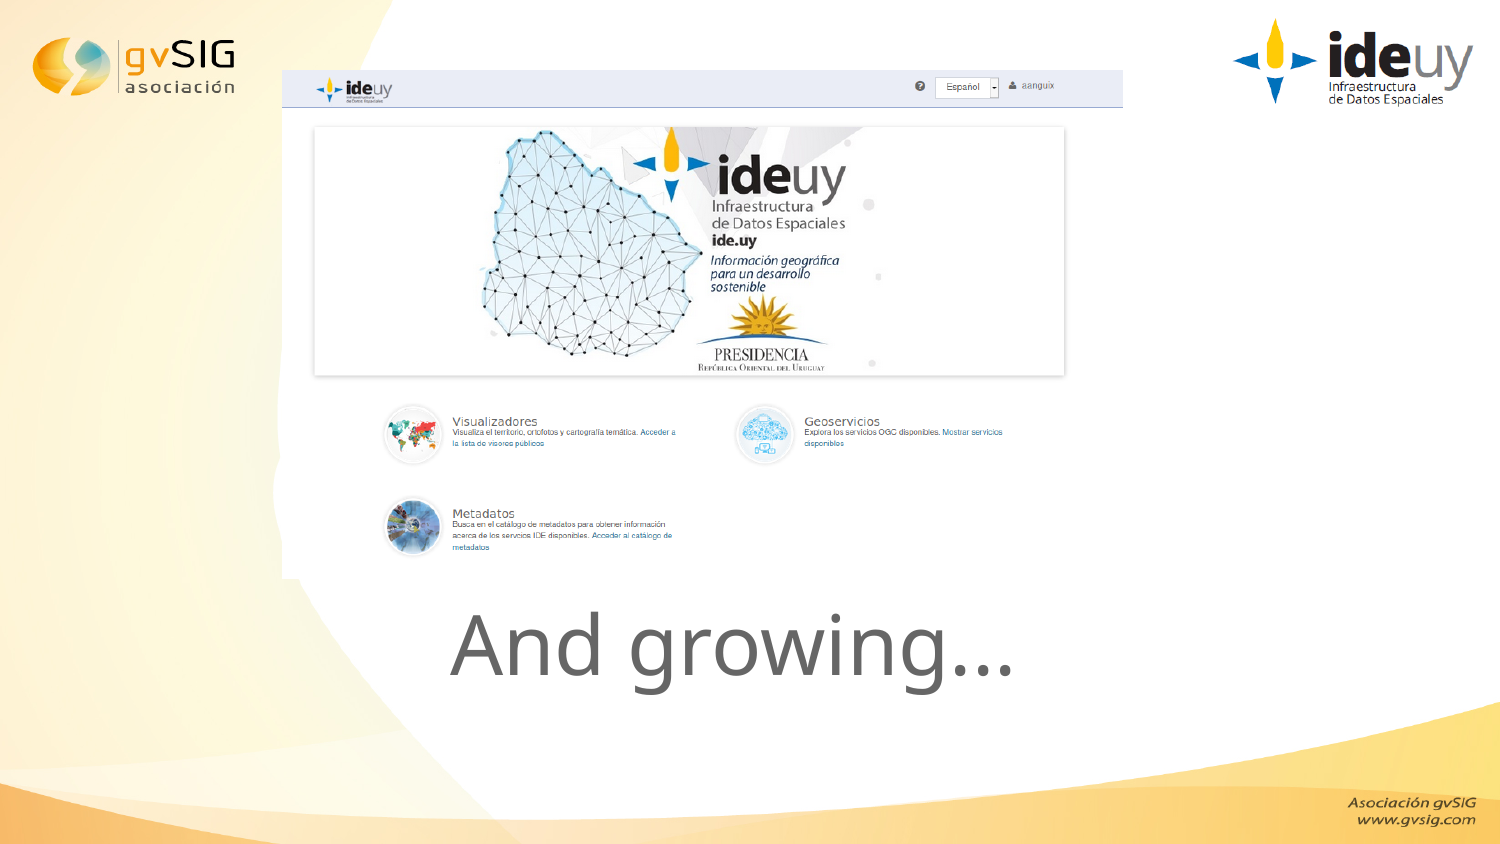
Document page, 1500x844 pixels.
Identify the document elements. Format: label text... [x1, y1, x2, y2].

title And growing... [47, 544, 1420, 743]
picture [0, 0, 1500, 844]
